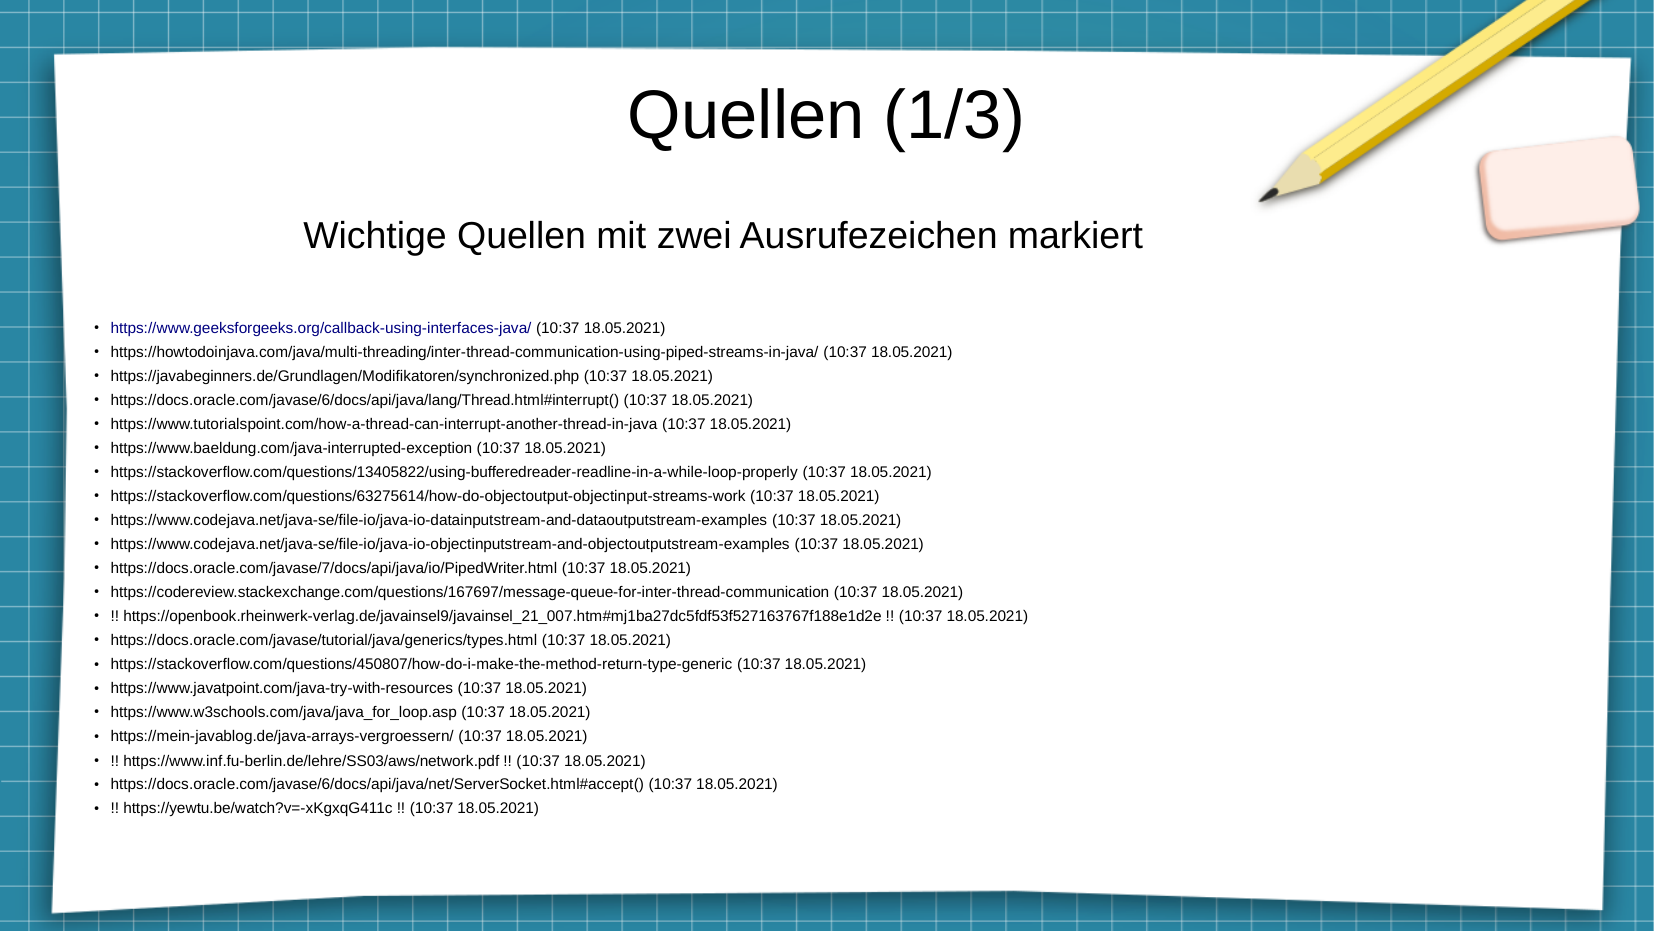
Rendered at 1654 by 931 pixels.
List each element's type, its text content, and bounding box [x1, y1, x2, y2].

picture [0, 0, 1654, 931]
list https://www.geeksforgeeks.org/callback-using-interfaces-java/ (10:37 18.05.2021) https://howtodoinjava.com/java/multi-threading/inter-thread-communication-using-piped-streams-in-java/ (10:37 18.05.2021) https://javabeginners.de/Grundlagen/Modifikatoren/synchronized.php (10:37 18.05.2021) https://docs.oracle.com/javase/6/docs/api/java/lang/Thread.html#interrupt() (10:37 18.05.2021) https://www.tutorialspoint.com/how-a-thread-can-interrupt-another-thread-in-java (10:37 18.05.2021) https://www.baeldung.com/java-interrupted-exception (10:37 18.05.2021) https://stackoverflow.com/questions/13405822/using-bufferedreader-readline-in-a-while-loop-properly (10:37 18.05.2021) https://stackoverflow.com/questions/63275614/how-do-objectoutput-objectinput-streams-work (10:37 18.05.2021) https://www.codejava.net/java-se/file-io/java-io-datainputstream-and-dataoutputstream-examples (10:37 18.05.2021) https://www.codejava.net/java-se/file-io/java-io-objectinputstream-and-objectoutputstream-examples (10:37 18.05.2021) https://docs.oracle.com/javase/7/docs/api/java/io/PipedWriter.html (10:37 18.05.2021) https://codereview.stackexchange.com/questions/167697/message-queue-for-inter-thread-communication (10:37 18.05.2021) !! https://openbook.rheinwerk-verlag.de/javainsel9/javainsel_21_007.htm#mj1ba27dc5fdf53f527163767f188e1d2e !! (10:37 18.05.2021) https://docs.oracle.com/javase/tutorial/java/generics/types.html (10:37 18.05.2021) https://stackoverflow.com/questions/450807/how-do-i-make-the-method-return-type-generic (10:37 18.05.2021) https://www.javatpoint.com/java-try-with-resources (10:37 18.05.2021) https://www.w3schools.com/java/java_for_loop.asp (10:37 18.05.2021) https://mein-javablog.de/java-arrays-vergroessern/ (10:37 18.05.2021) !! https://www.inf.fu-berlin.de/lehre/SS03/aws/network.pdf !! (10:37 18.05.2021) https://docs.oracle.com/javase/6/docs/api/java/net/ServerSocket.html#accept() (10:37 18.05.2021) !! https://yewtu.be/watch?v=-xKgxqG411c !! (10:37 18.05.2021) [88, 295, 1453, 835]
text_box Wichtige Quellen mit zwei Ausrufezeichen markiert [118, 206, 1329, 264]
title Quellen (1/3) [82, 37, 1571, 193]
